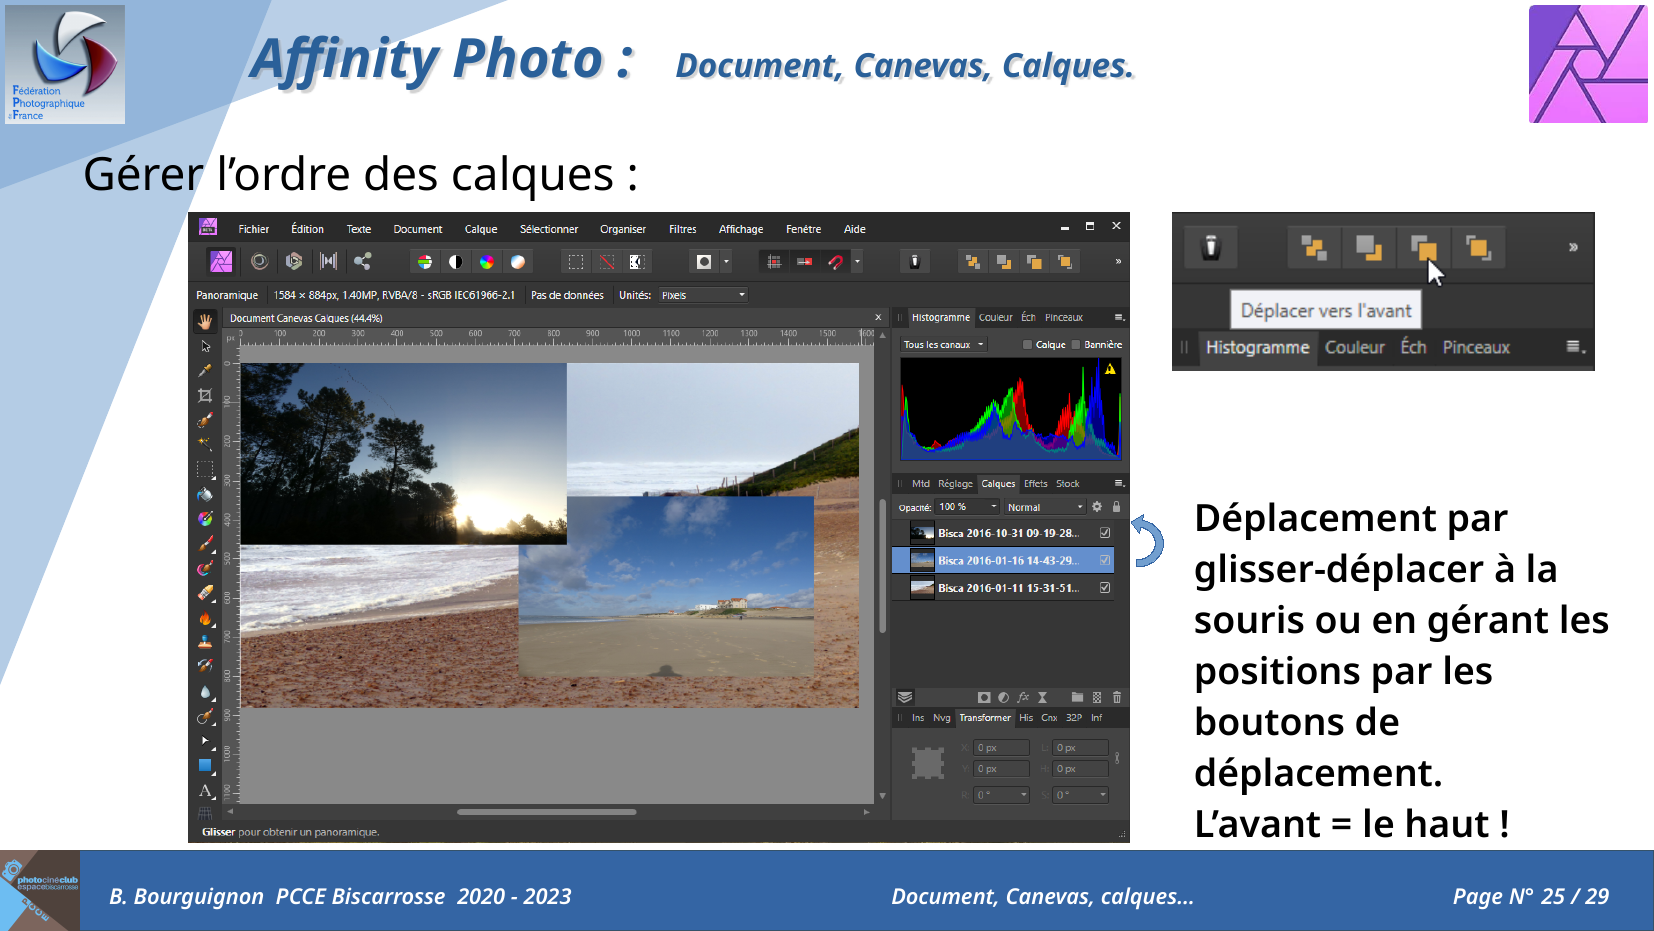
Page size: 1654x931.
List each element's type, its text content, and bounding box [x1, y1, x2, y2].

picture [188, 212, 1130, 843]
picture [5, 5, 125, 124]
picture [1172, 212, 1595, 371]
picture [1529, 5, 1648, 123]
picture [0, 850, 80, 931]
text_box [1131, 514, 1164, 567]
text_box Déplacement par glisser-déplacer à la souris ou en gérant les positions par les boutons de déplacement. L’avant = le haut ! [1179, 484, 1642, 736]
list Gérer l’ordre des calques : [82, 141, 934, 213]
